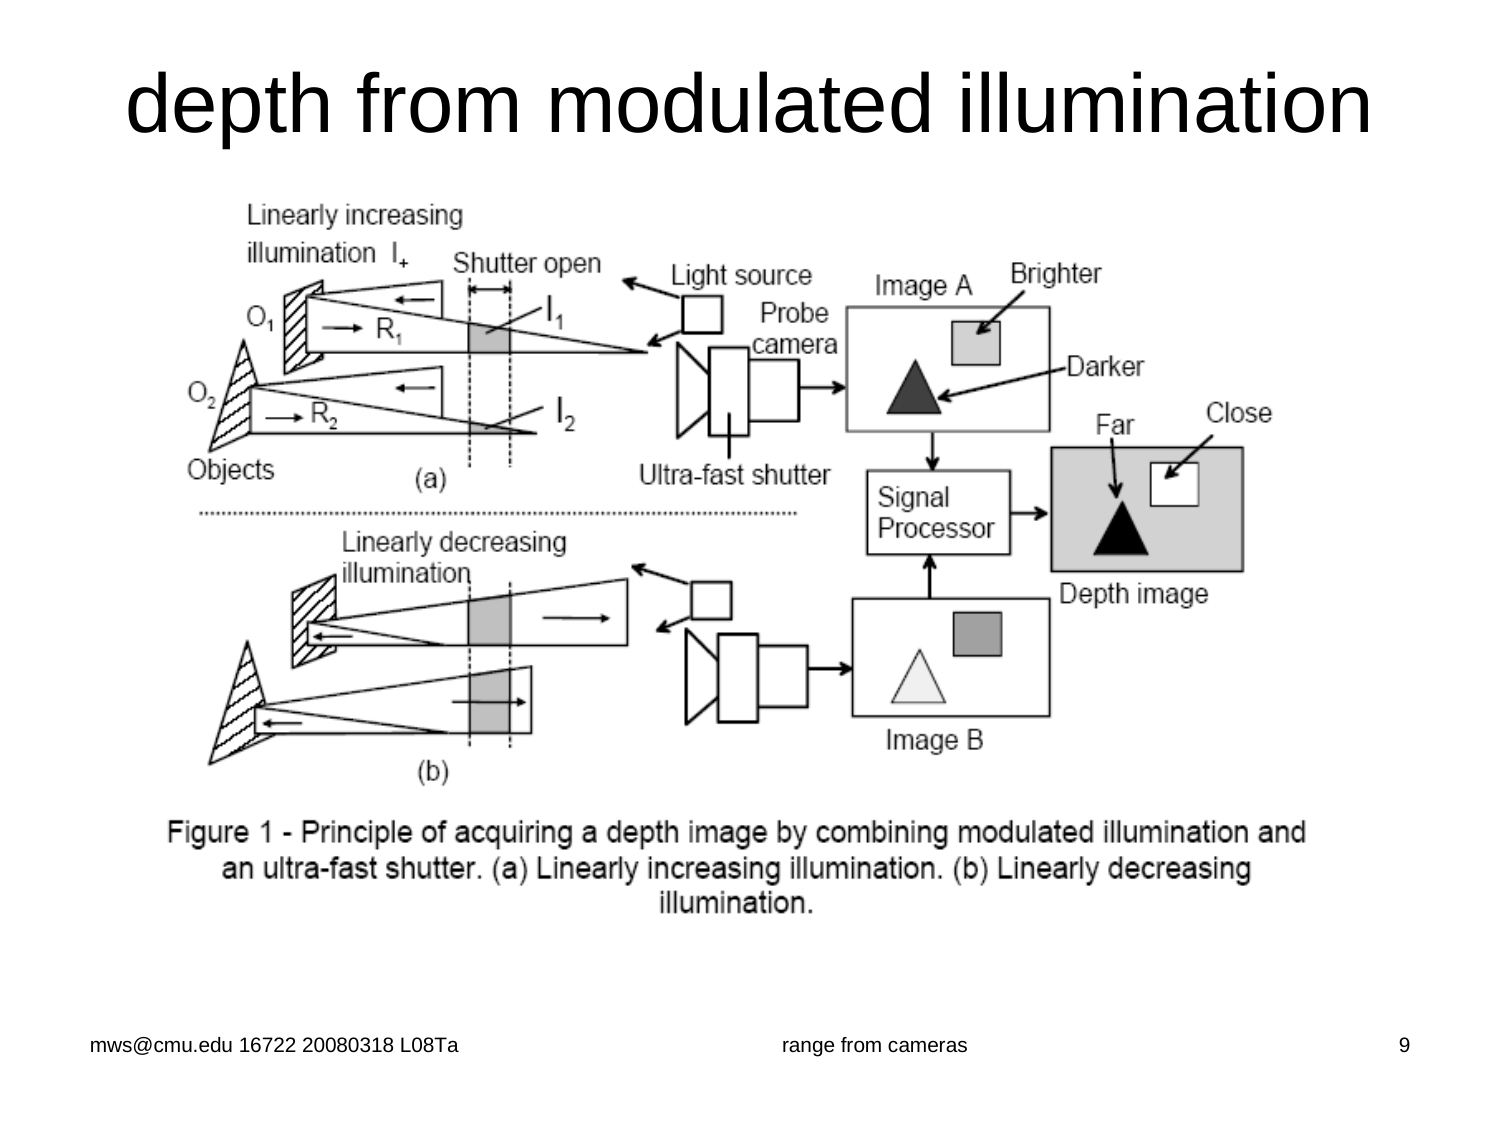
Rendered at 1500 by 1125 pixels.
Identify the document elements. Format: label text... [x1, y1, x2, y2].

text_box range from cameras [599, 1024, 1150, 1103]
text_box 11 [1187, 1024, 1426, 1103]
text_box mws@cmu.edu 16722 20080318 L08Ta [74, 1024, 563, 1103]
text_box [125, 187, 1349, 929]
title depth from modulated illumination [75, 45, 1426, 163]
